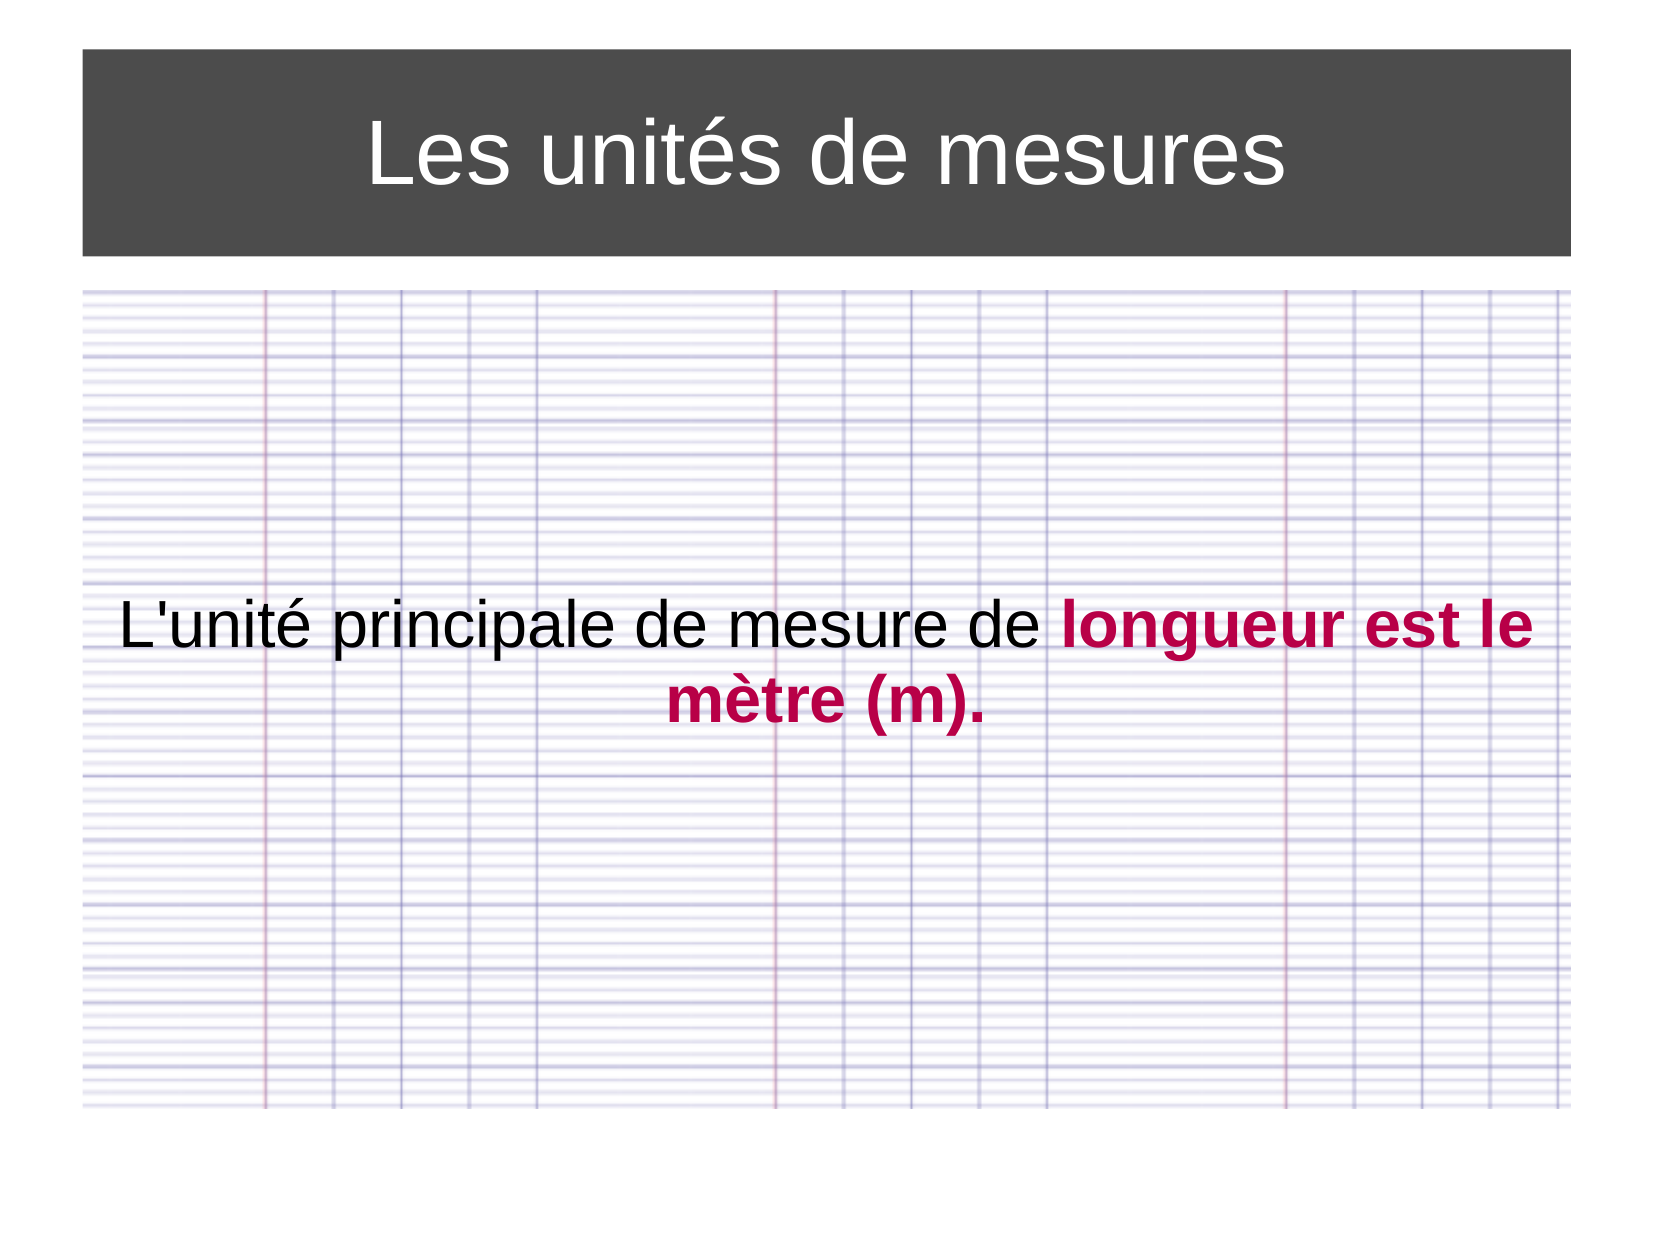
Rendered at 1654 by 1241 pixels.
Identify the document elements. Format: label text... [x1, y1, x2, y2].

subtitle L'unité principale de mesure de longueur est le mètre (m). [82, 290, 1571, 1109]
title Les unités de mesures [82, 49, 1571, 257]
